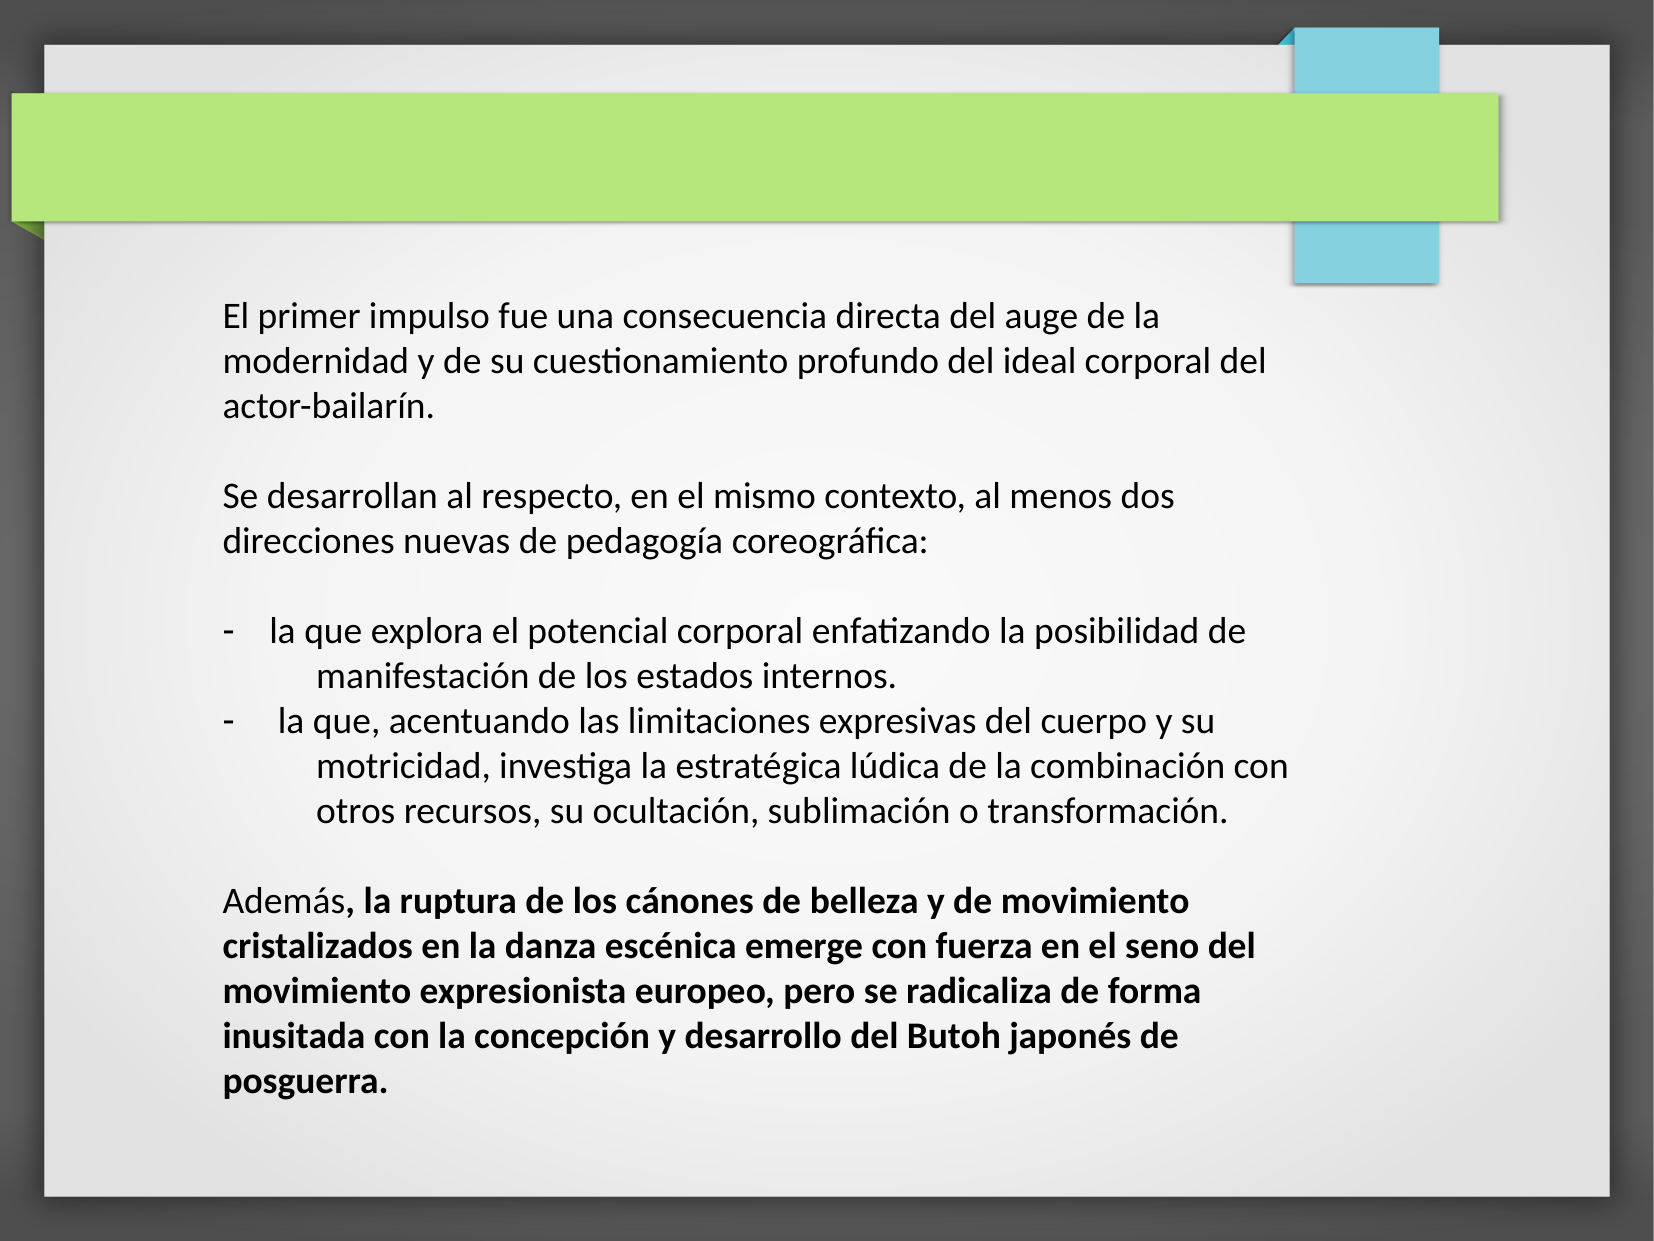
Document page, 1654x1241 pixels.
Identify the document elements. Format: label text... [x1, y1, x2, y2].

text_box El primer impulso fue una consecuencia directa del auge de la modernidad y de su cuestionamiento profundo del ideal corporal del actor-bailarín. Se desarrollan al respecto, en el mismo contexto, al menos dos direcciones nuevas de pedagogía coreográfica: la que explora el potencial corporal enfatizando la posibilidad de manifestación de los estados internos. la que, acentuando las limitaciones expresivas del cuerpo y su motricidad, investiga la estratégica lúdica de la combinación con otros recursos, su ocultación, sublimación o transformación. Además, la ruptura de los cánones de belleza y de movimiento cristalizados en la danza escénica emerge con fuerza en el seno del movimiento expresionista europeo, pero se radicaliza de forma inusitada con la concepción y desarrollo del Butoh japonés de posguerra. [207, 283, 1313, 1108]
